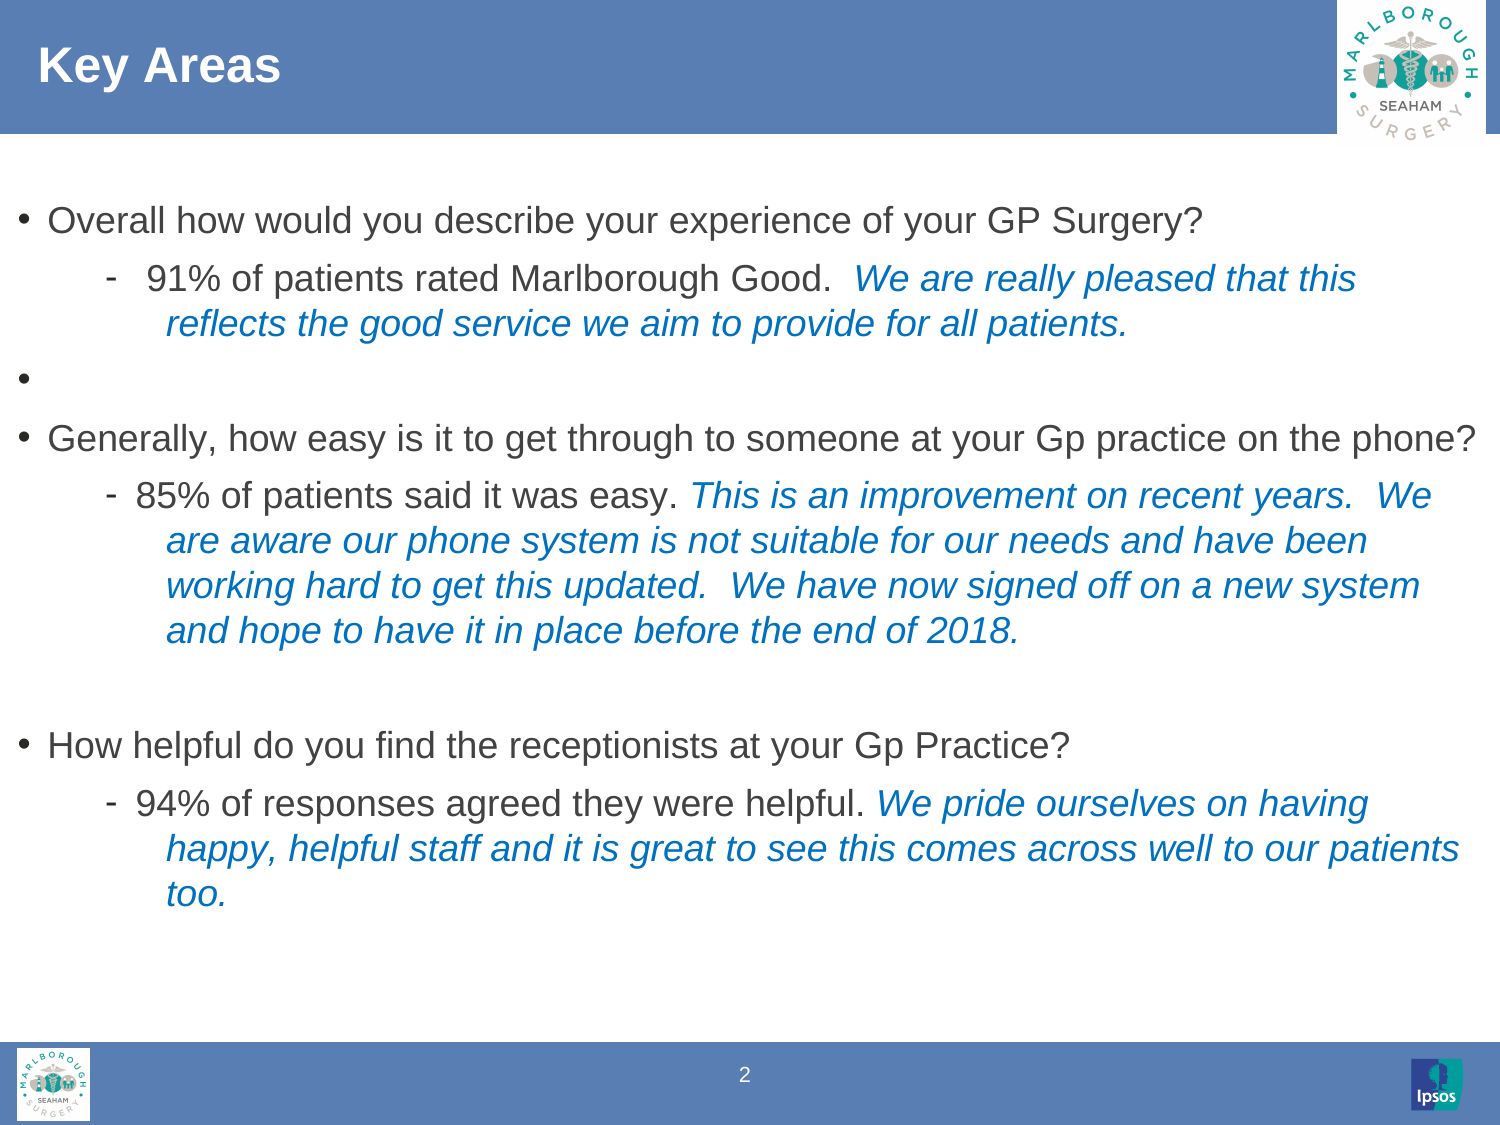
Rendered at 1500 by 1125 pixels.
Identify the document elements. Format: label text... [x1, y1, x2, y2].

list Overall how would you describe your experience of your GP Surgery? 91% of patients rated Marlborough Good. We are really pleased that this reflects the good service we aim to provide for all patients. Generally, how easy is it to get through to someone at your Gp practice on the phone? 85% of patients said it was easy. This is an improvement on recent years. We are aware our phone system is not suitable for our needs and have been working hard to get this updated. We have now signed off on a new system and hope to have it in place before the end of 2018. How helpful do you find the receptionists at your Gp Practice? 94% of responses agreed they were helpful. We pride ourselves on having happy, helpful staff and it is great to see this comes across well to our patients too. [17, 196, 1483, 1024]
title Key Areas [37, 0, 1259, 126]
